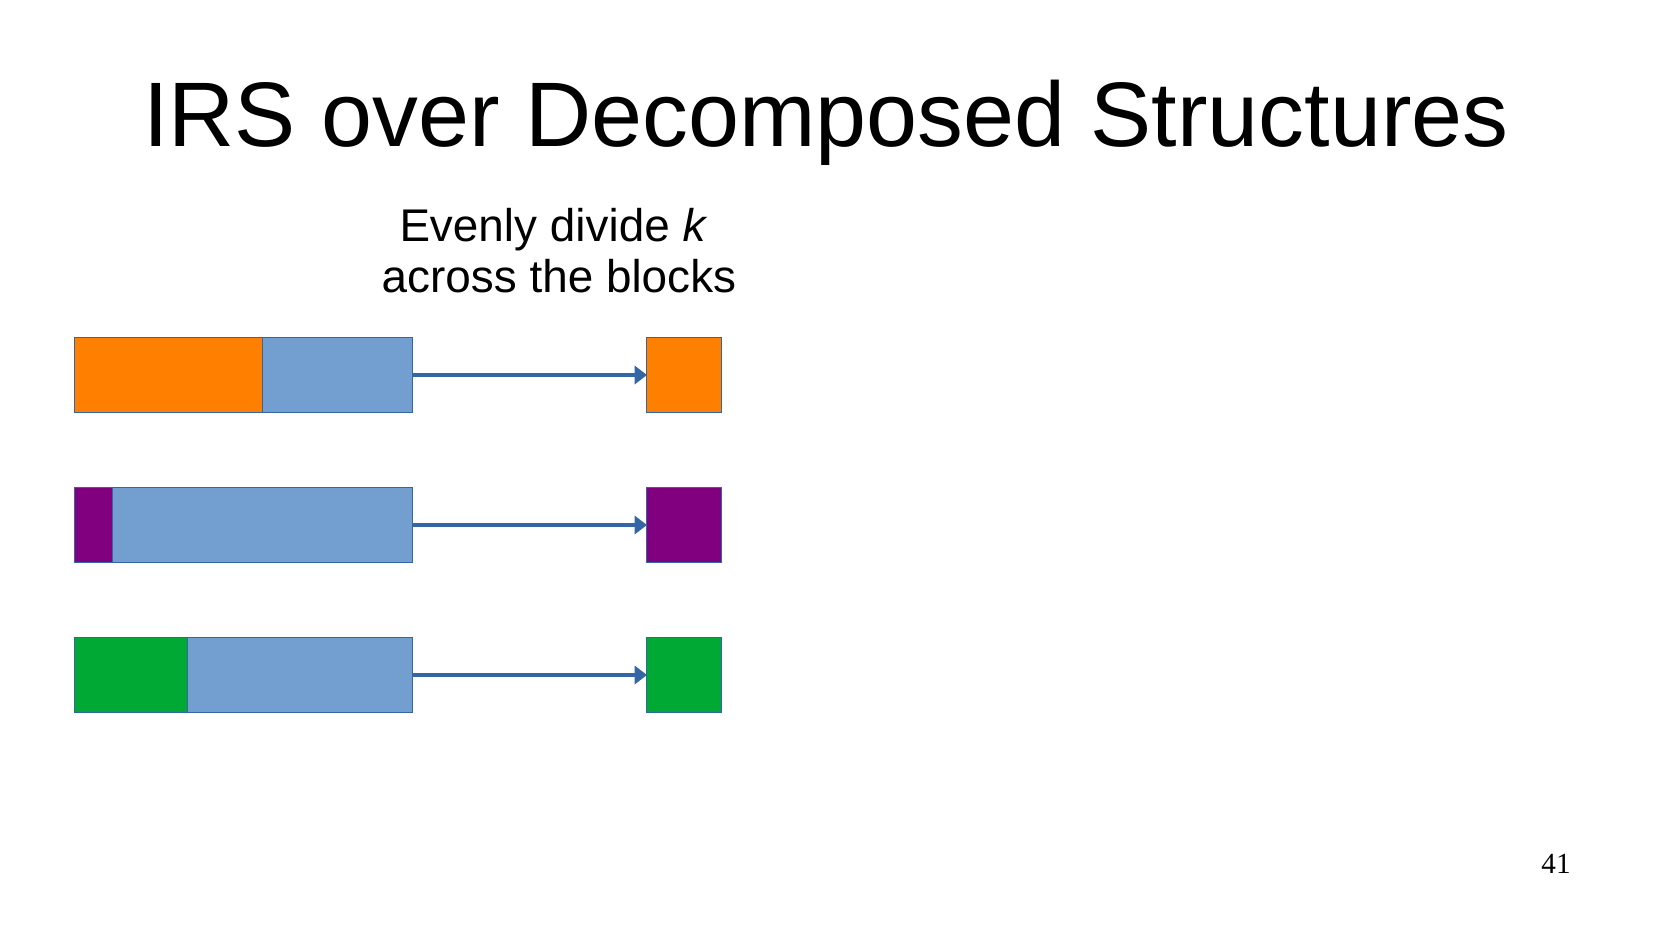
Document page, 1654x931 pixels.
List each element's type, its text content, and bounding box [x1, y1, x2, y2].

text_box Evenly divide k across the blocks [366, 192, 751, 310]
text_box [646, 637, 722, 713]
text_box [74, 487, 413, 563]
text_box [646, 337, 722, 413]
text_box [646, 487, 722, 563]
text_box [74, 337, 413, 413]
title IRS over Decomposed Structures [82, 37, 1571, 193]
text_box [74, 637, 413, 713]
